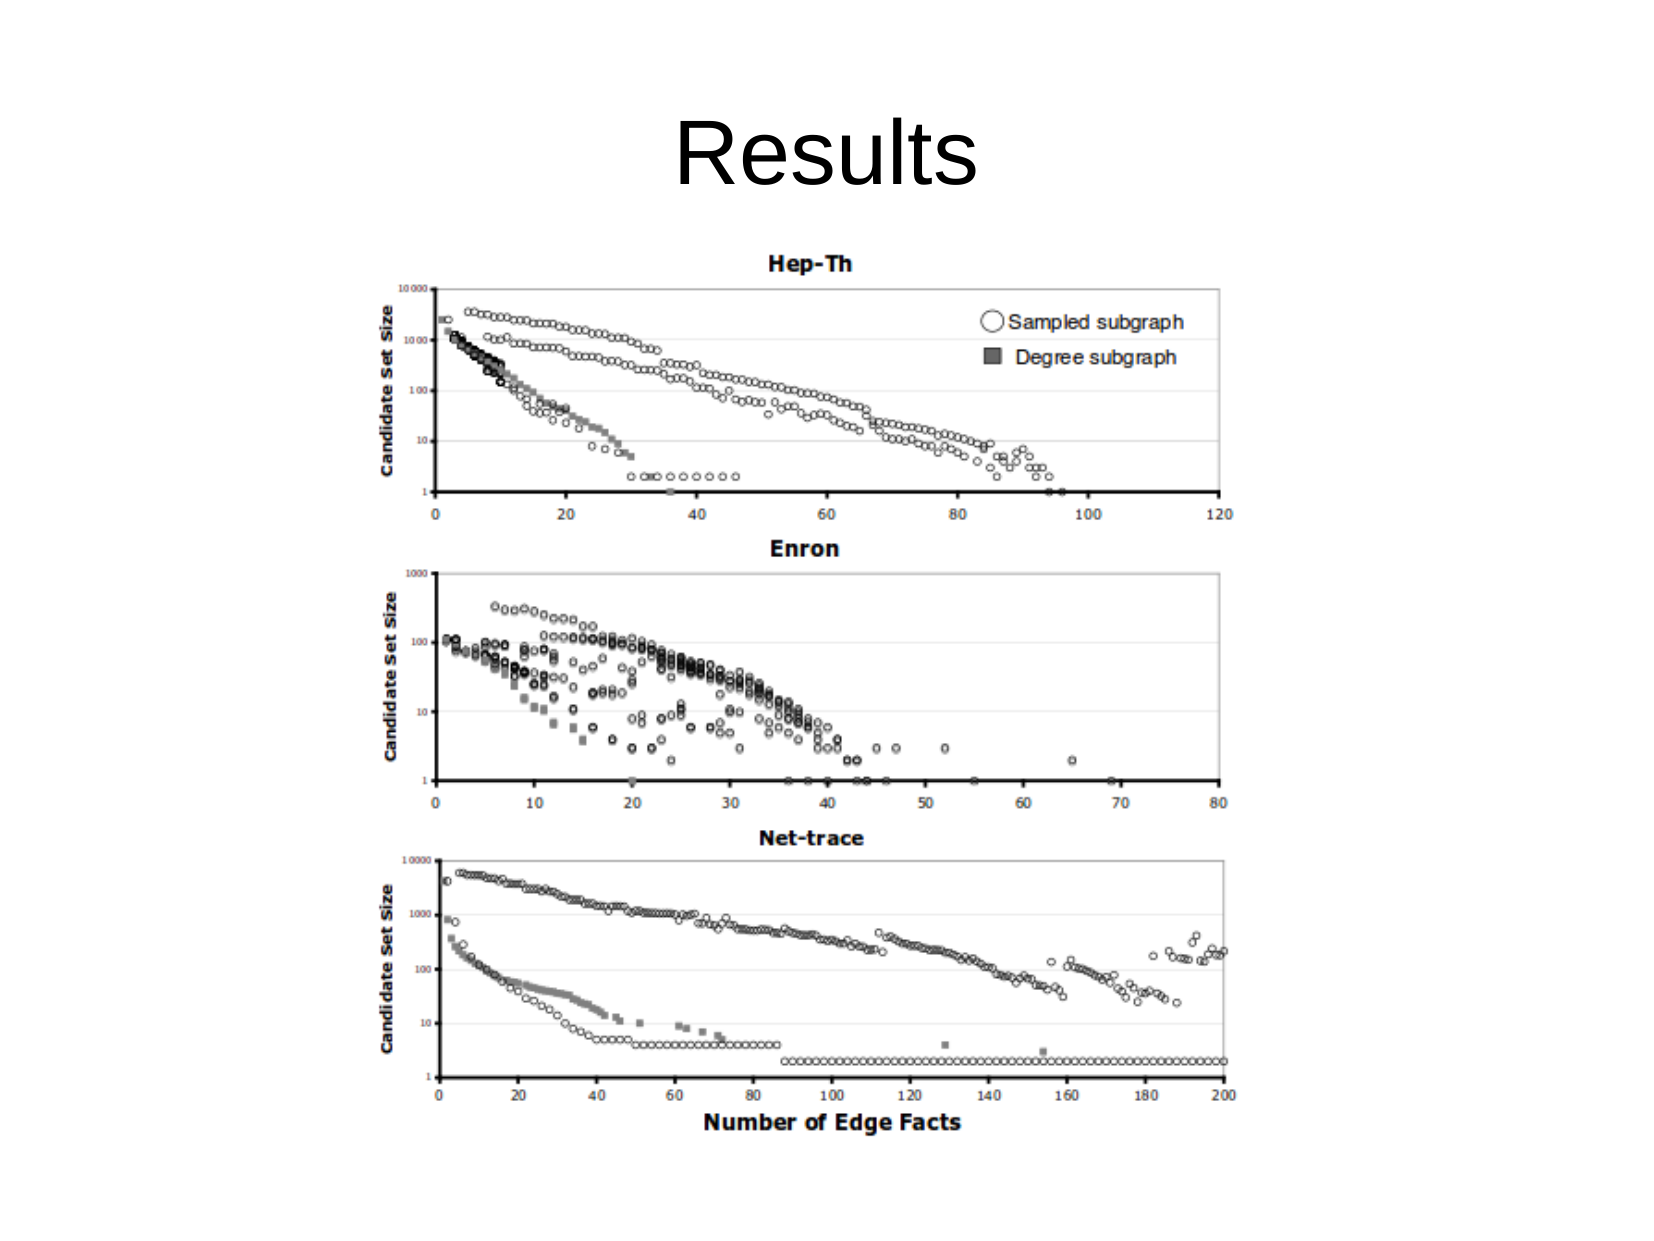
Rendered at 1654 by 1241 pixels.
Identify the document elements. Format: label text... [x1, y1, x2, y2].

title Results [82, 49, 1571, 257]
picture [315, 224, 1306, 1175]
